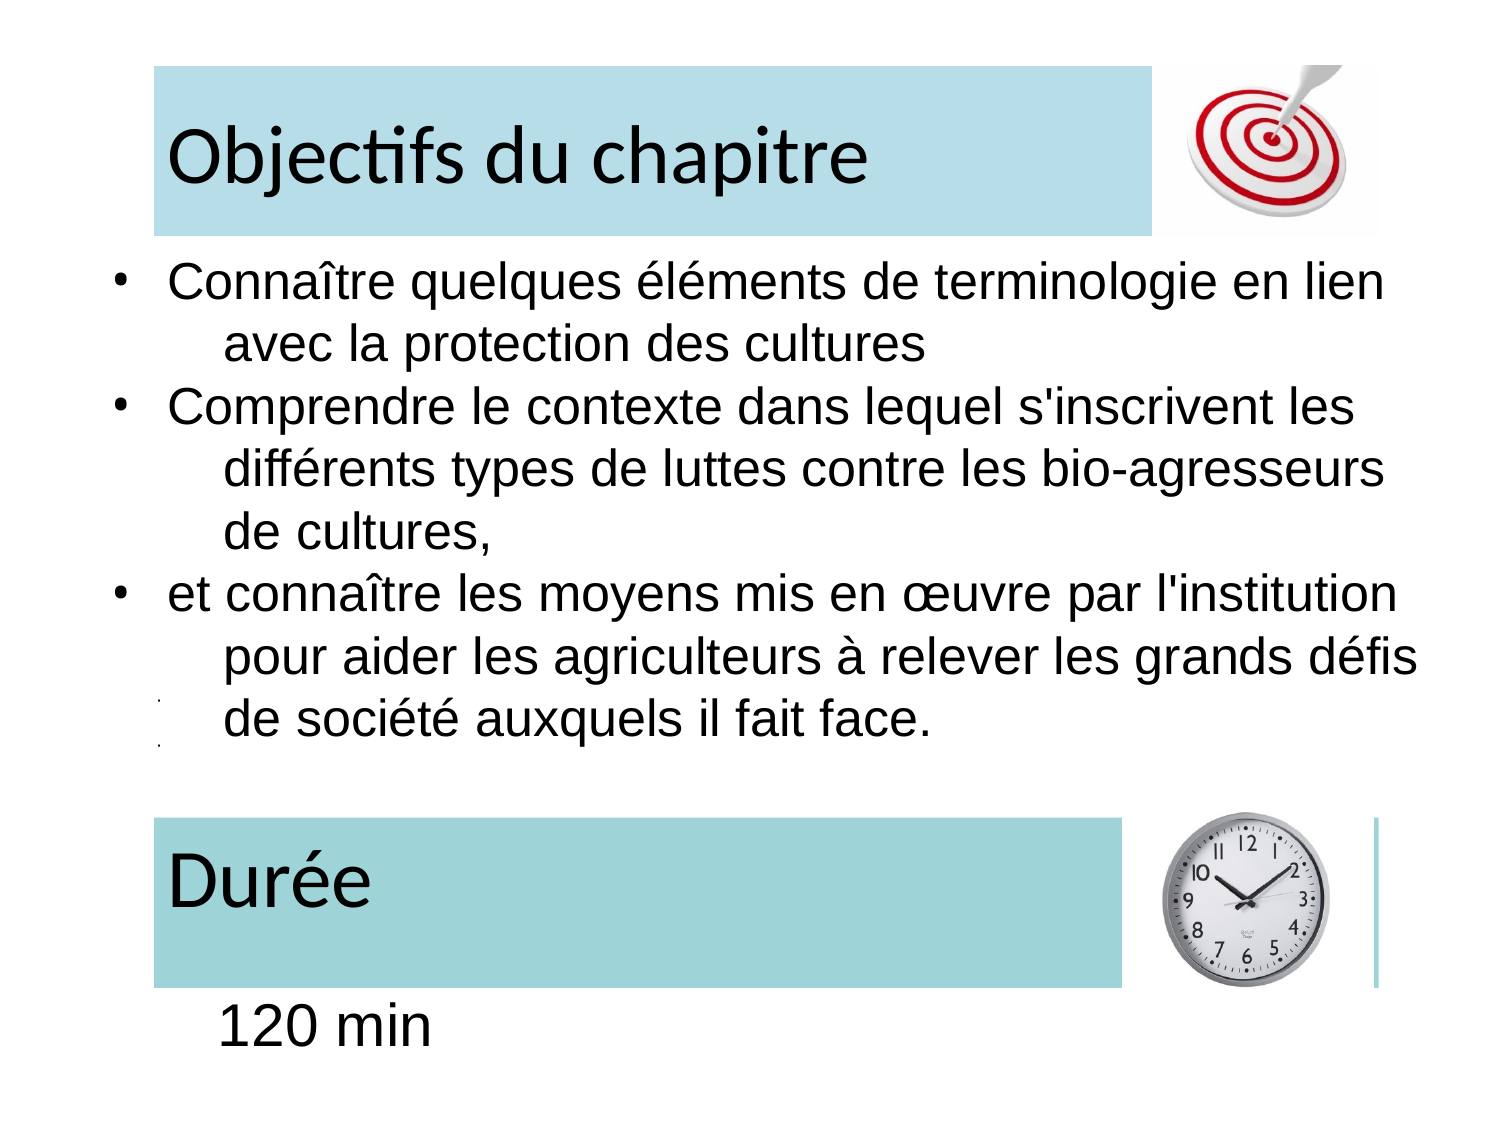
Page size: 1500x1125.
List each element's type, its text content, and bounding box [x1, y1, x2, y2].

text_box 120 min [170, 979, 1061, 1061]
text_box Objectifs du chapitre [154, 66, 1152, 236]
text_box Durée [154, 817, 1122, 988]
text_box Durée [1374, 817, 1379, 988]
picture [1152, 65, 1379, 236]
text_box Connaître quelques éléments de terminologie en lien avec la protection des cultures Comprendre le contexte dans lequel s'inscrivent les différents types de luttes contre les bio-agresseurs de cultures, et connaître les moyens mis en œuvre par l'institution pour aider les agriculteurs à relever les grands défis de société auxquels il fait face. [97, 240, 1453, 792]
picture [1122, 812, 1374, 988]
